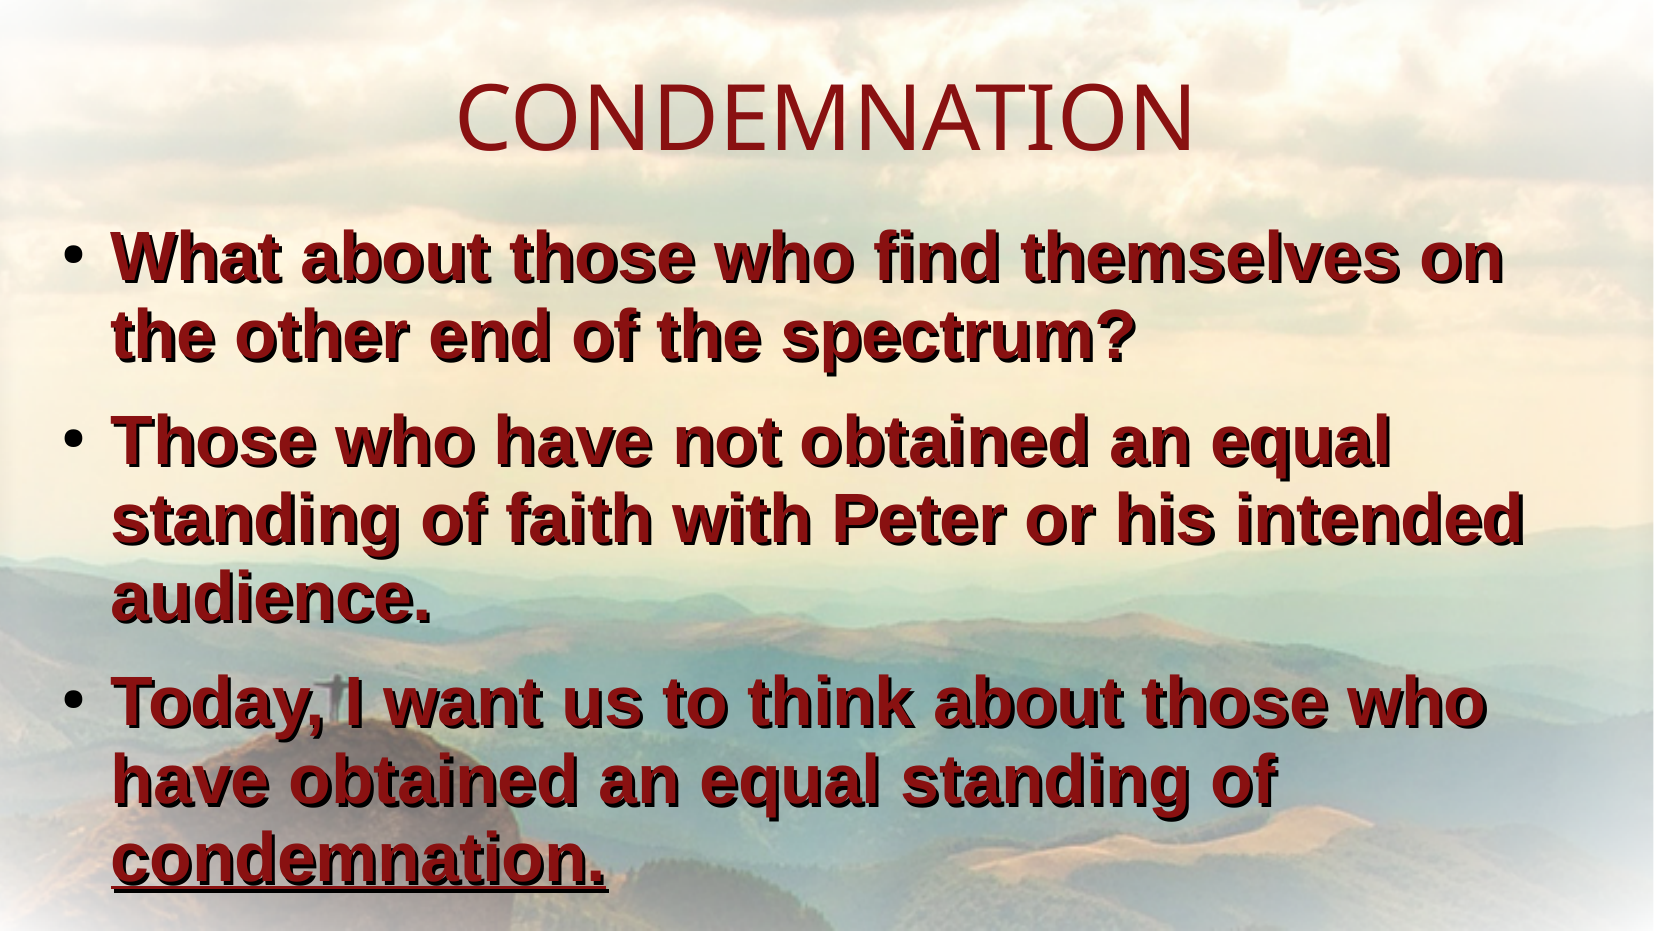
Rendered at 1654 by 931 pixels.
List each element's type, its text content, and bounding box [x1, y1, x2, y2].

list What about those who find themselves on the other end of the spectrum? Those who have not obtained an equal standing of faith with Peter or his intended audience. Today, I want us to think about those who have obtained an equal standing of condemnation. [45, 217, 1621, 901]
picture [0, 0, 1654, 931]
title CONDEMNATION [82, 37, 1571, 193]
